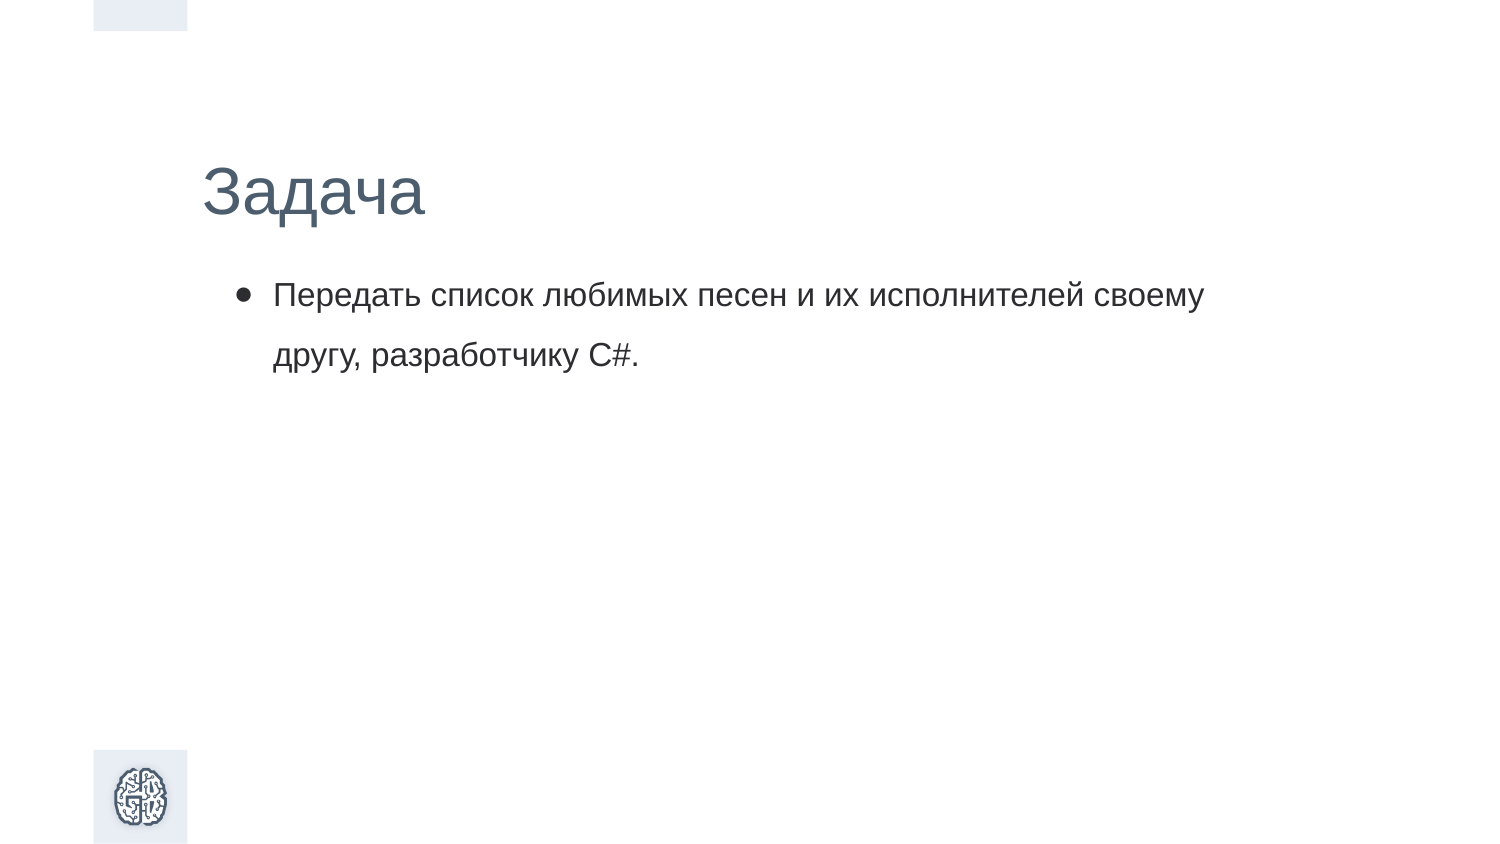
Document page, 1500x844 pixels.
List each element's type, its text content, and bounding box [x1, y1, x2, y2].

text_box Задача [187, 93, 1312, 259]
picture [106, 760, 175, 834]
text_box Передать список любимых песен и их исполнителей своему другу, разработчику C#. [187, 259, 1312, 366]
